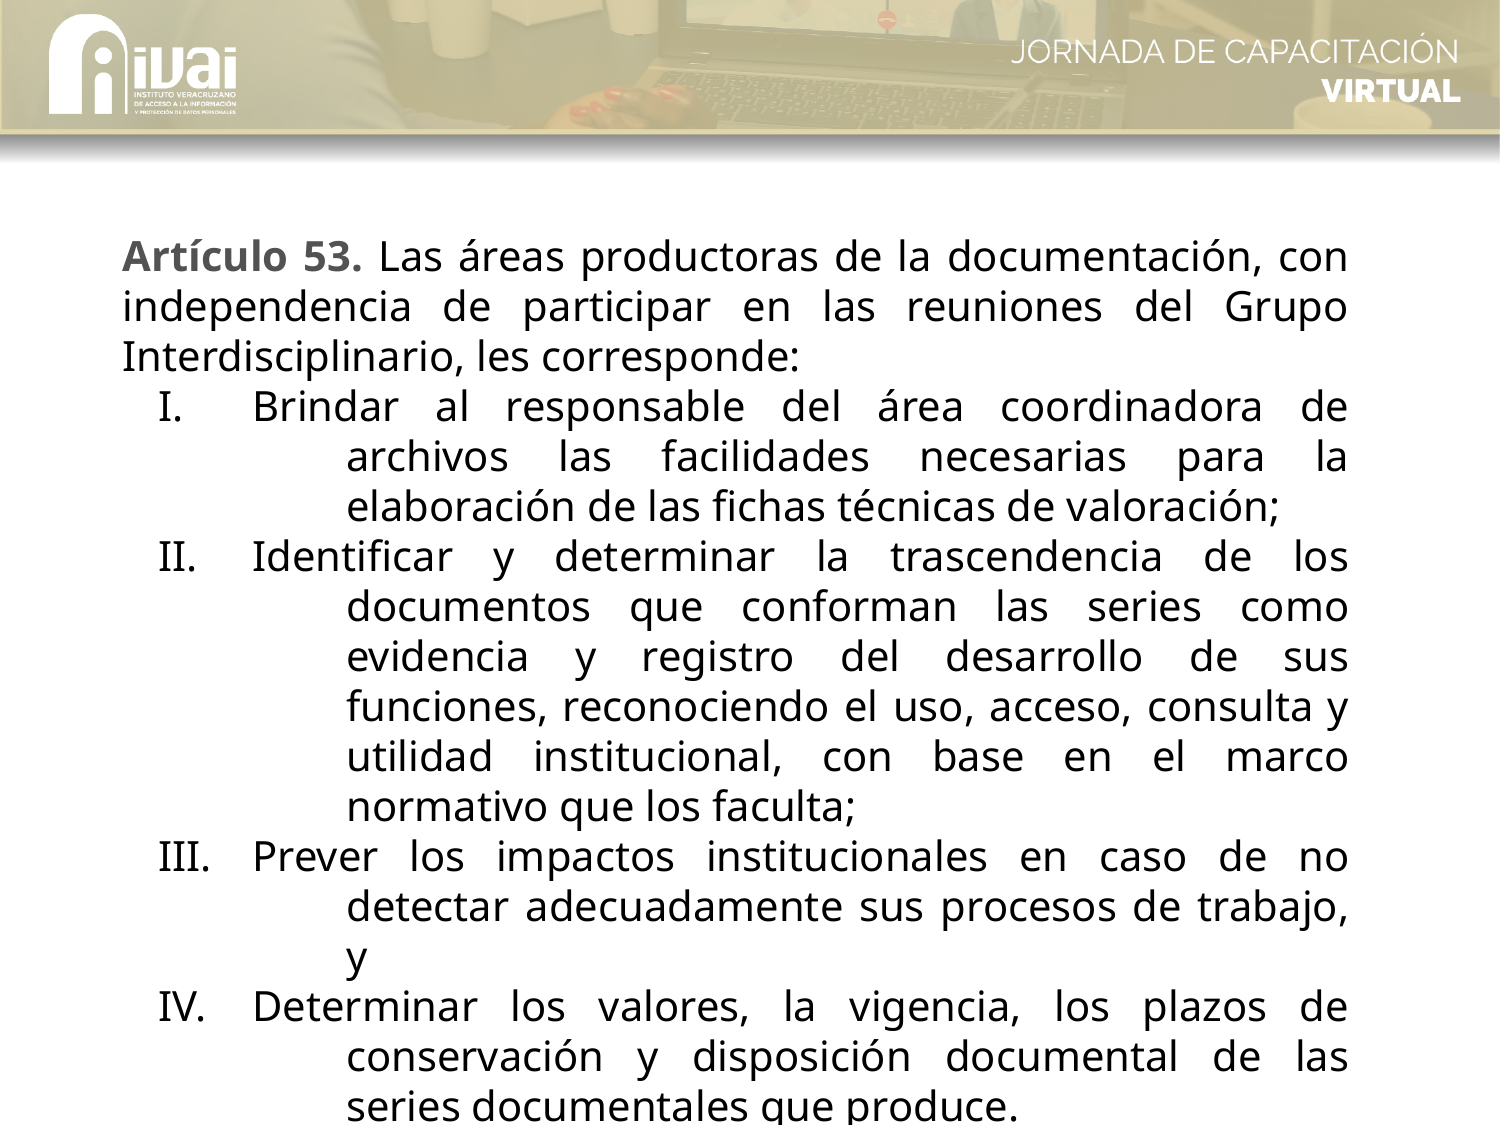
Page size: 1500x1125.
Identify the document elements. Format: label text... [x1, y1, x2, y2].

text_box Artículo 53. Las áreas productoras de la documentación, con independencia de participar en las reuniones del Grupo Interdisciplinario, les corresponde: Brindar al responsable del área coordinadora de archivos las facilidades necesarias para la elaboración de las fichas técnicas de valoración; Identificar y determinar la trascendencia de los documentos que conforman las series como evidencia y registro del desarrollo de sus funciones, reconociendo el uso, acceso, consulta y utilidad institucional, con base en el marco normativo que los faculta; Prever los impactos institucionales en caso de no detectar adecuadamente sus procesos de trabajo, y Determinar los valores, la vigencia, los plazos de conservación y disposición documental de las series documentales que produce. [108, 222, 1365, 1125]
